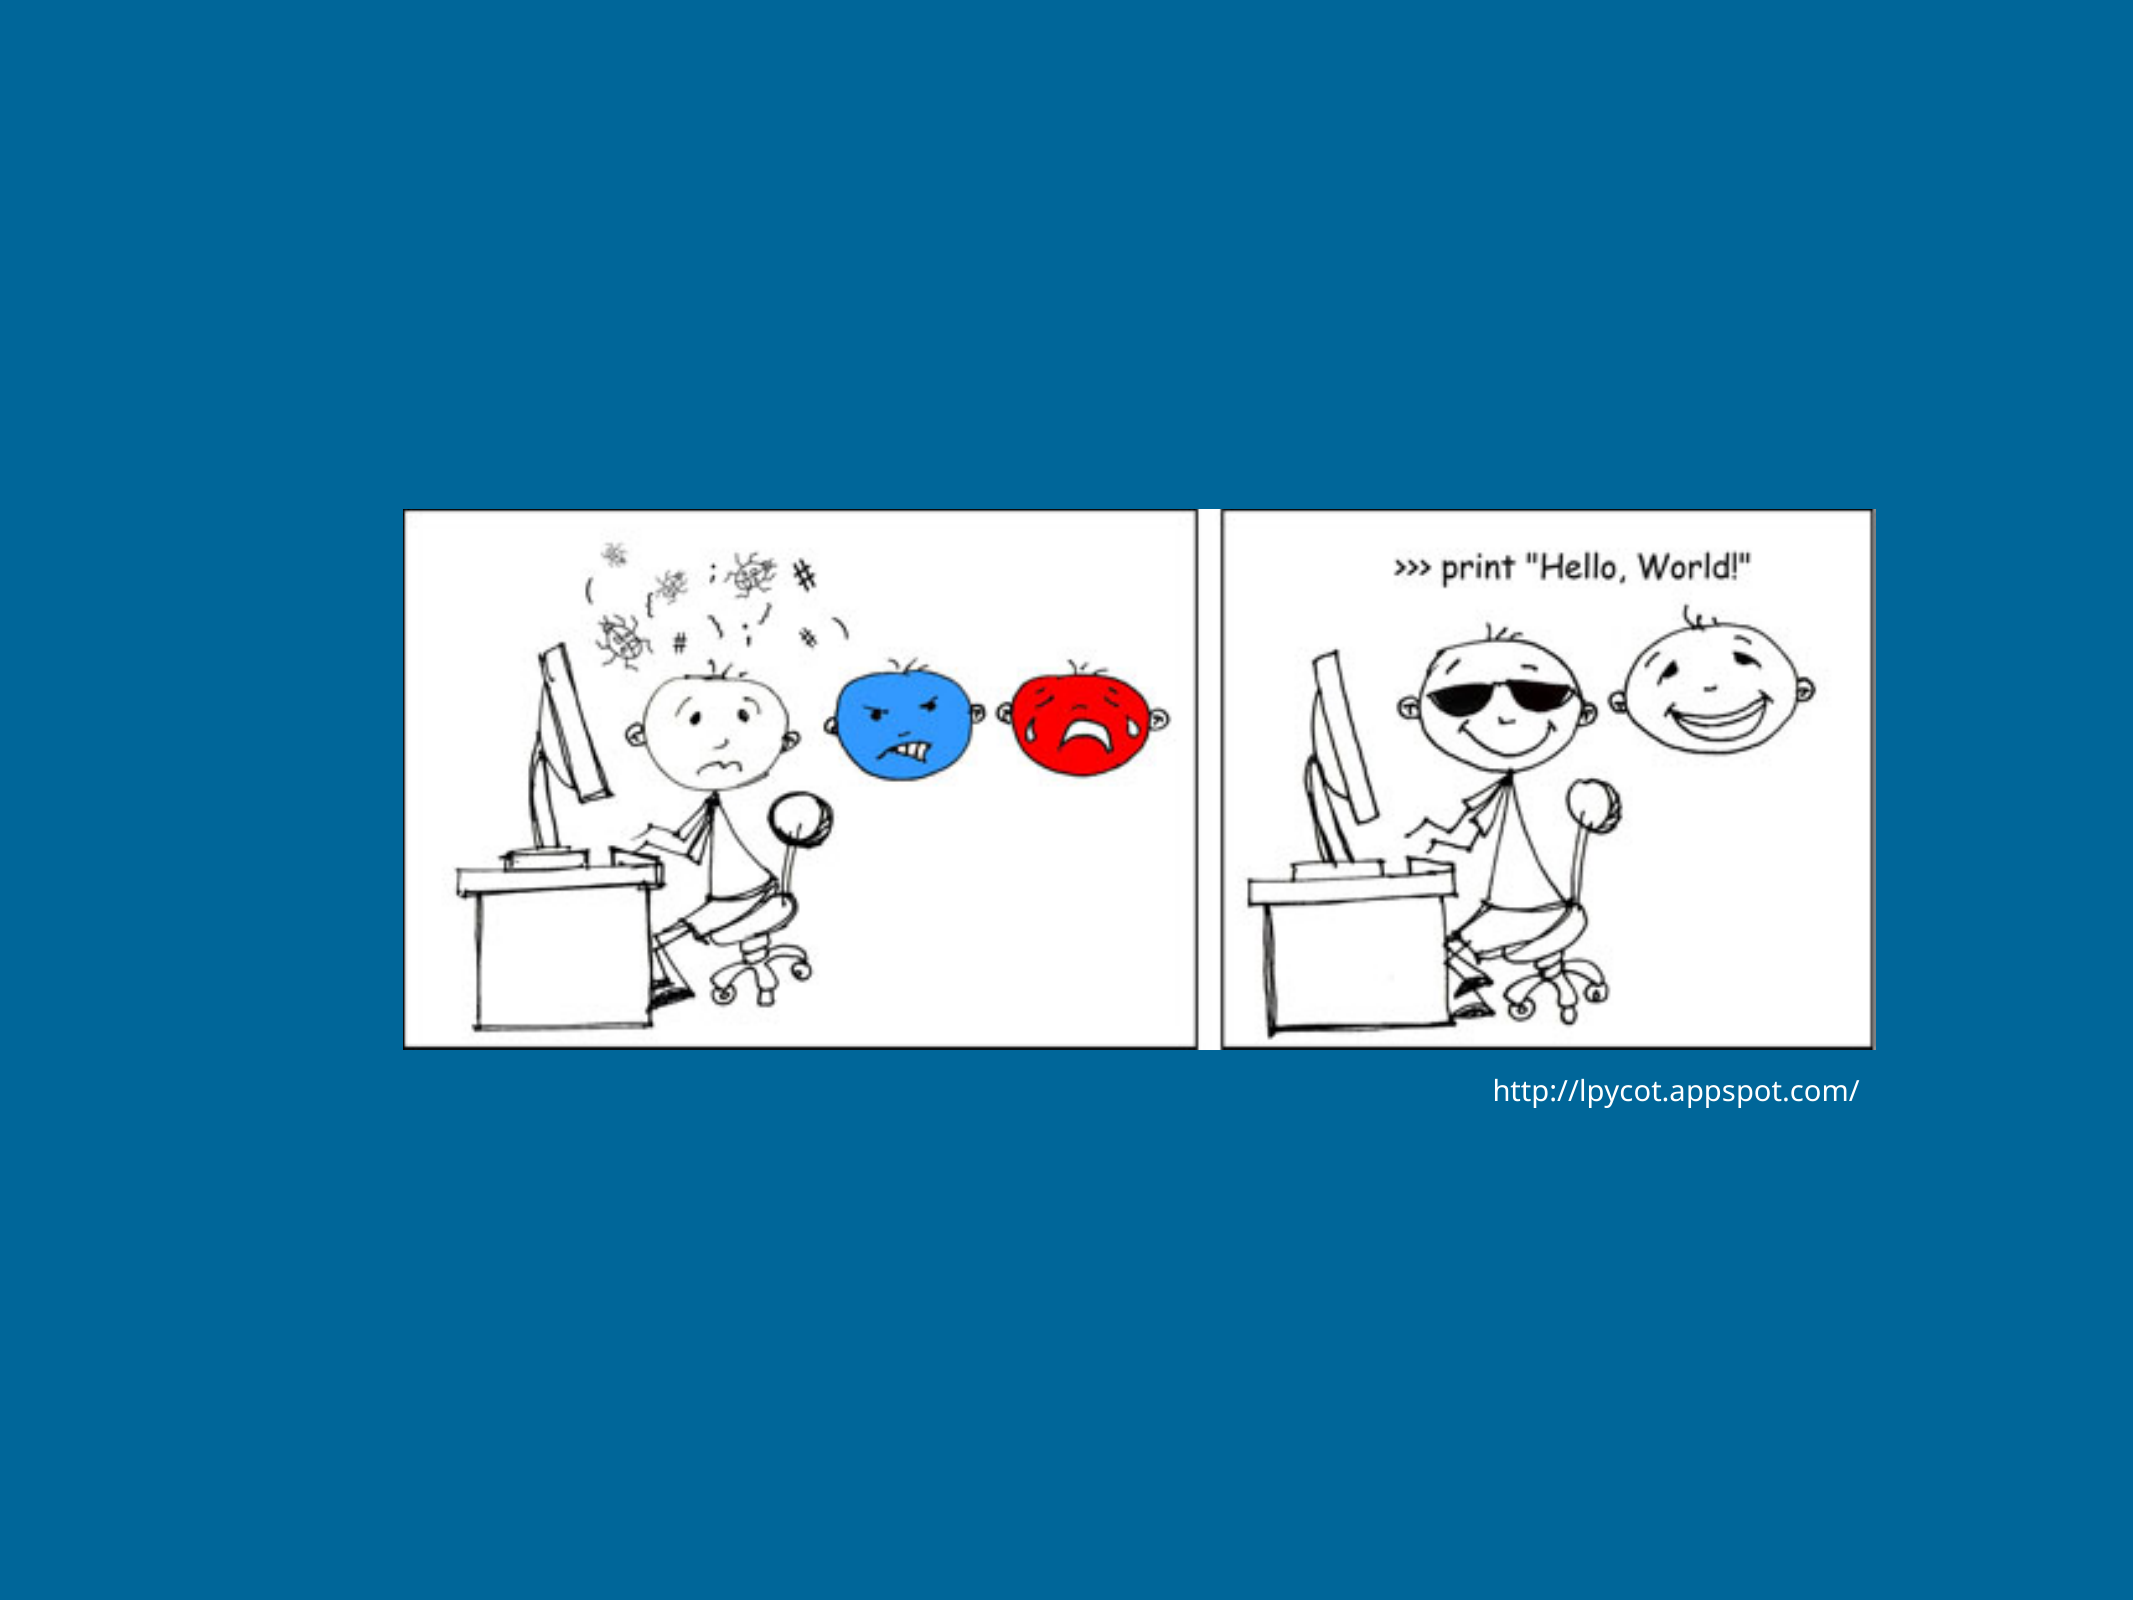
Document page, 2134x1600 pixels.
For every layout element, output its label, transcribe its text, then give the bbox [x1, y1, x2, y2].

text_box http://lpycot.appspot.com/ [1395, 1065, 1876, 1115]
picture [404, 510, 1875, 1049]
